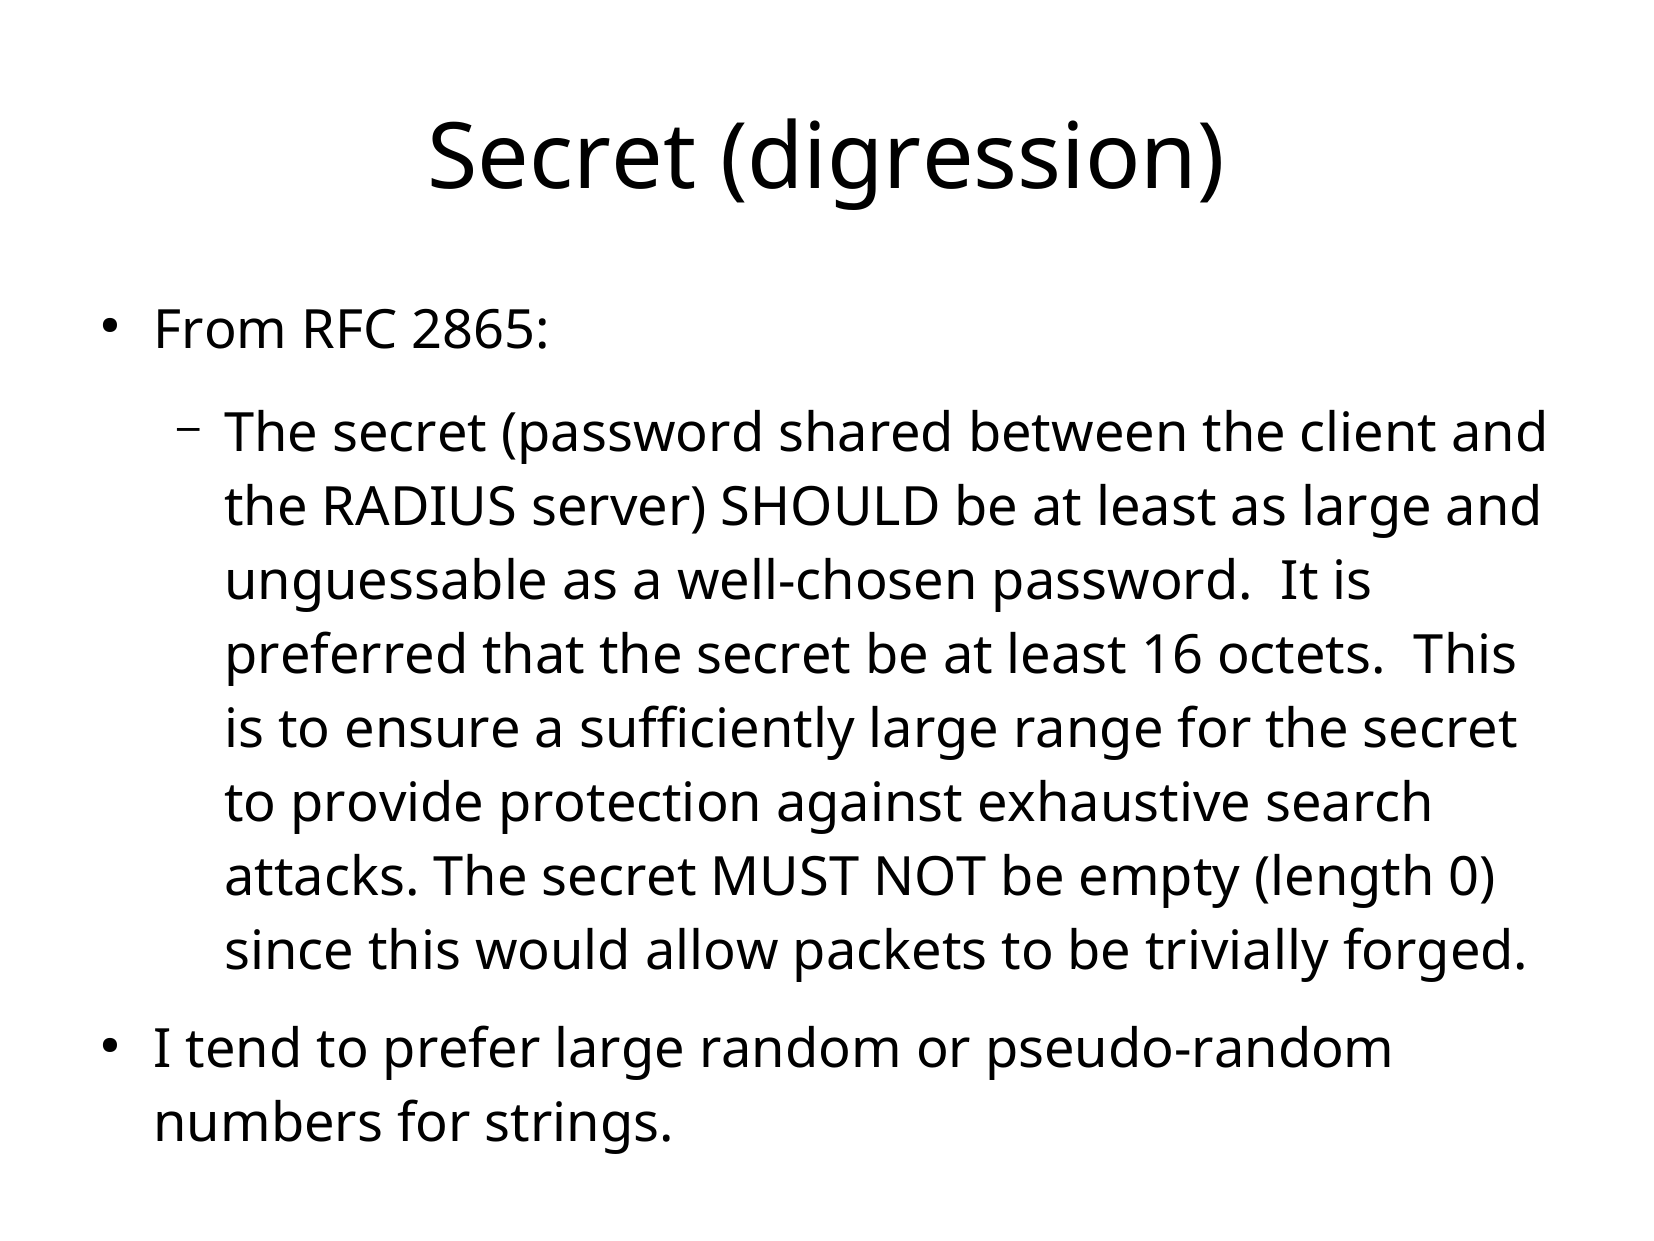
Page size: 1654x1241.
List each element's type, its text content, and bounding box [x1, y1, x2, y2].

list From RFC 2865: The secret (password shared between the client and the RADIUS server) SHOULD be at least as large and unguessable as a well-chosen password. It is preferred that the secret be at least 16 octets. This is to ensure a sufficiently large range for the secret to provide protection against exhaustive search attacks. The secret MUST NOT be empty (length 0) since this would allow packets to be trivially forged. I tend to prefer large random or pseudo-random numbers for strings. [82, 290, 1571, 1109]
title Secret (digression) [82, 49, 1571, 257]
